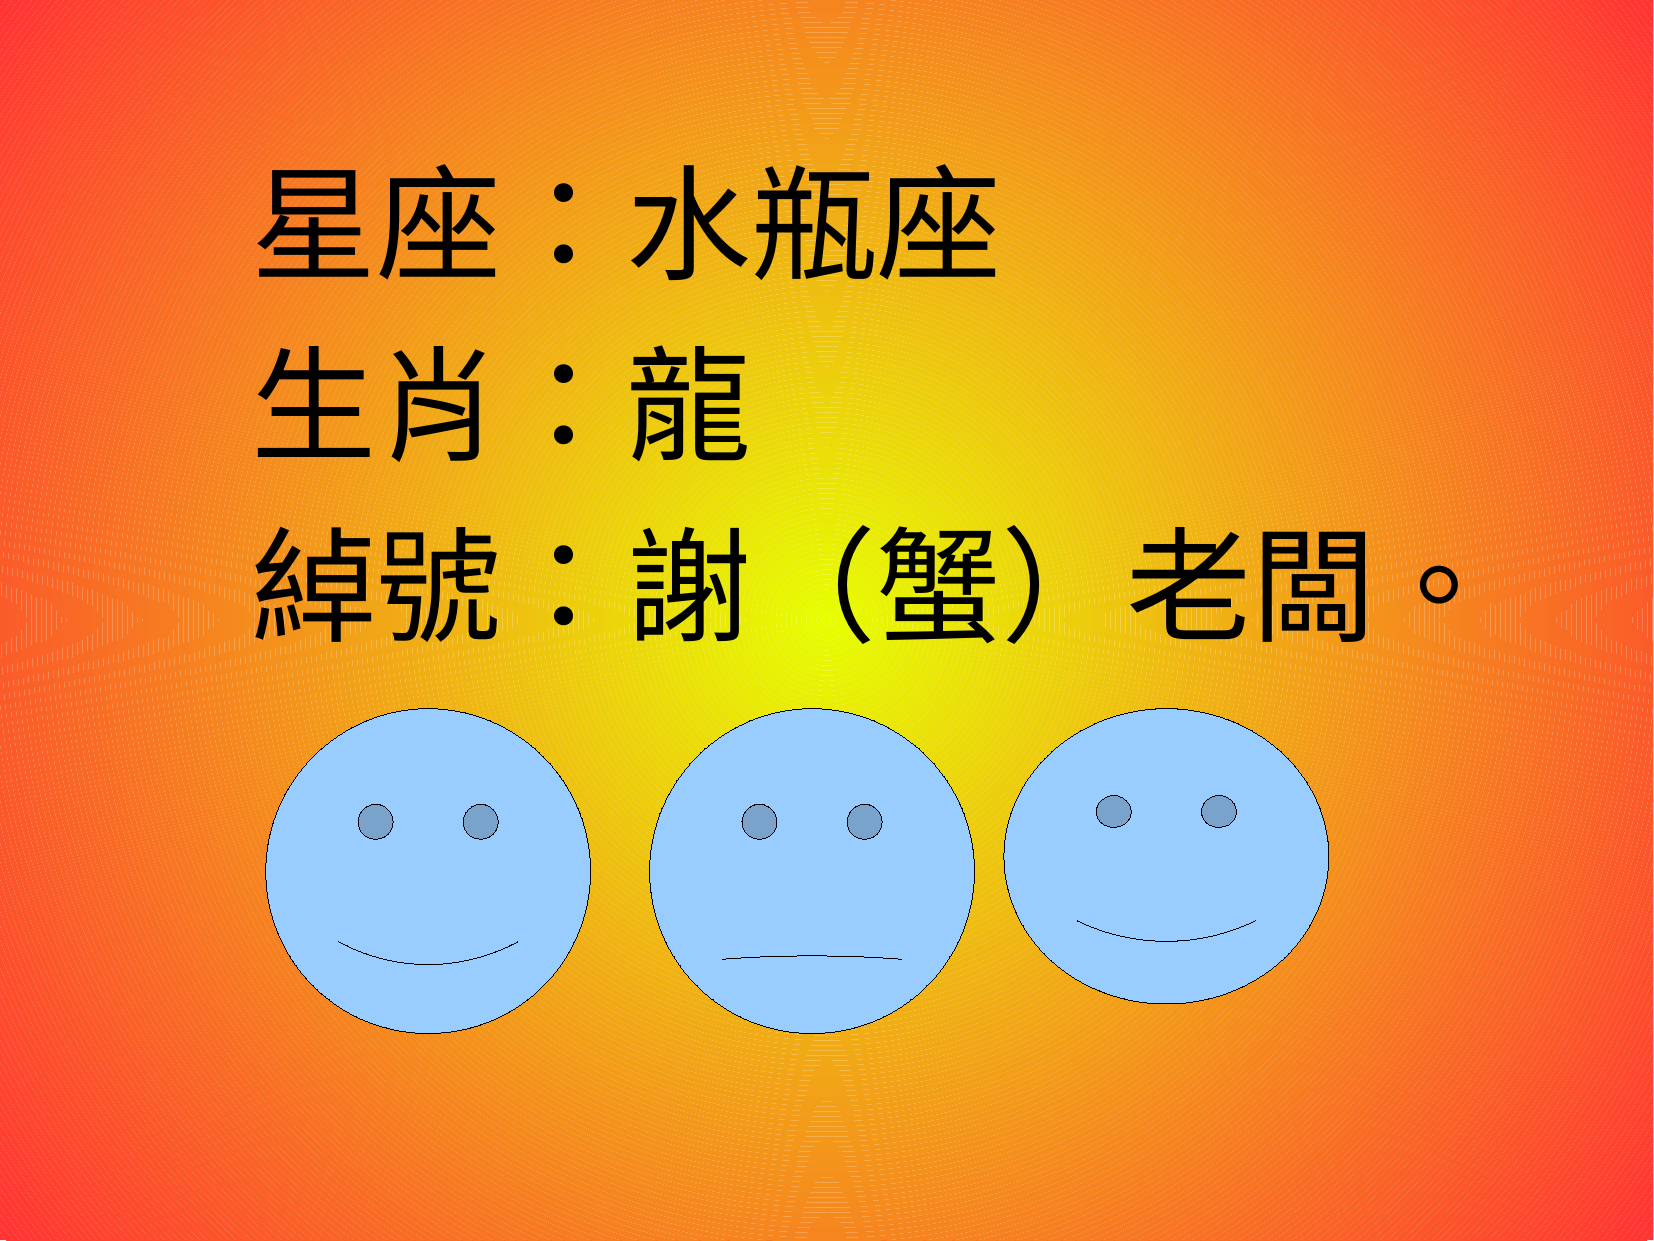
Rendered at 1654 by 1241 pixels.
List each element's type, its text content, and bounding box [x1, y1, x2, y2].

text_box [649, 708, 975, 1034]
text_box [265, 708, 591, 1034]
text_box 星座：水瓶座 生肖：龍 綽號：謝（蟹）老闆。 [236, 118, 1595, 1182]
text_box [1003, 708, 1329, 1004]
